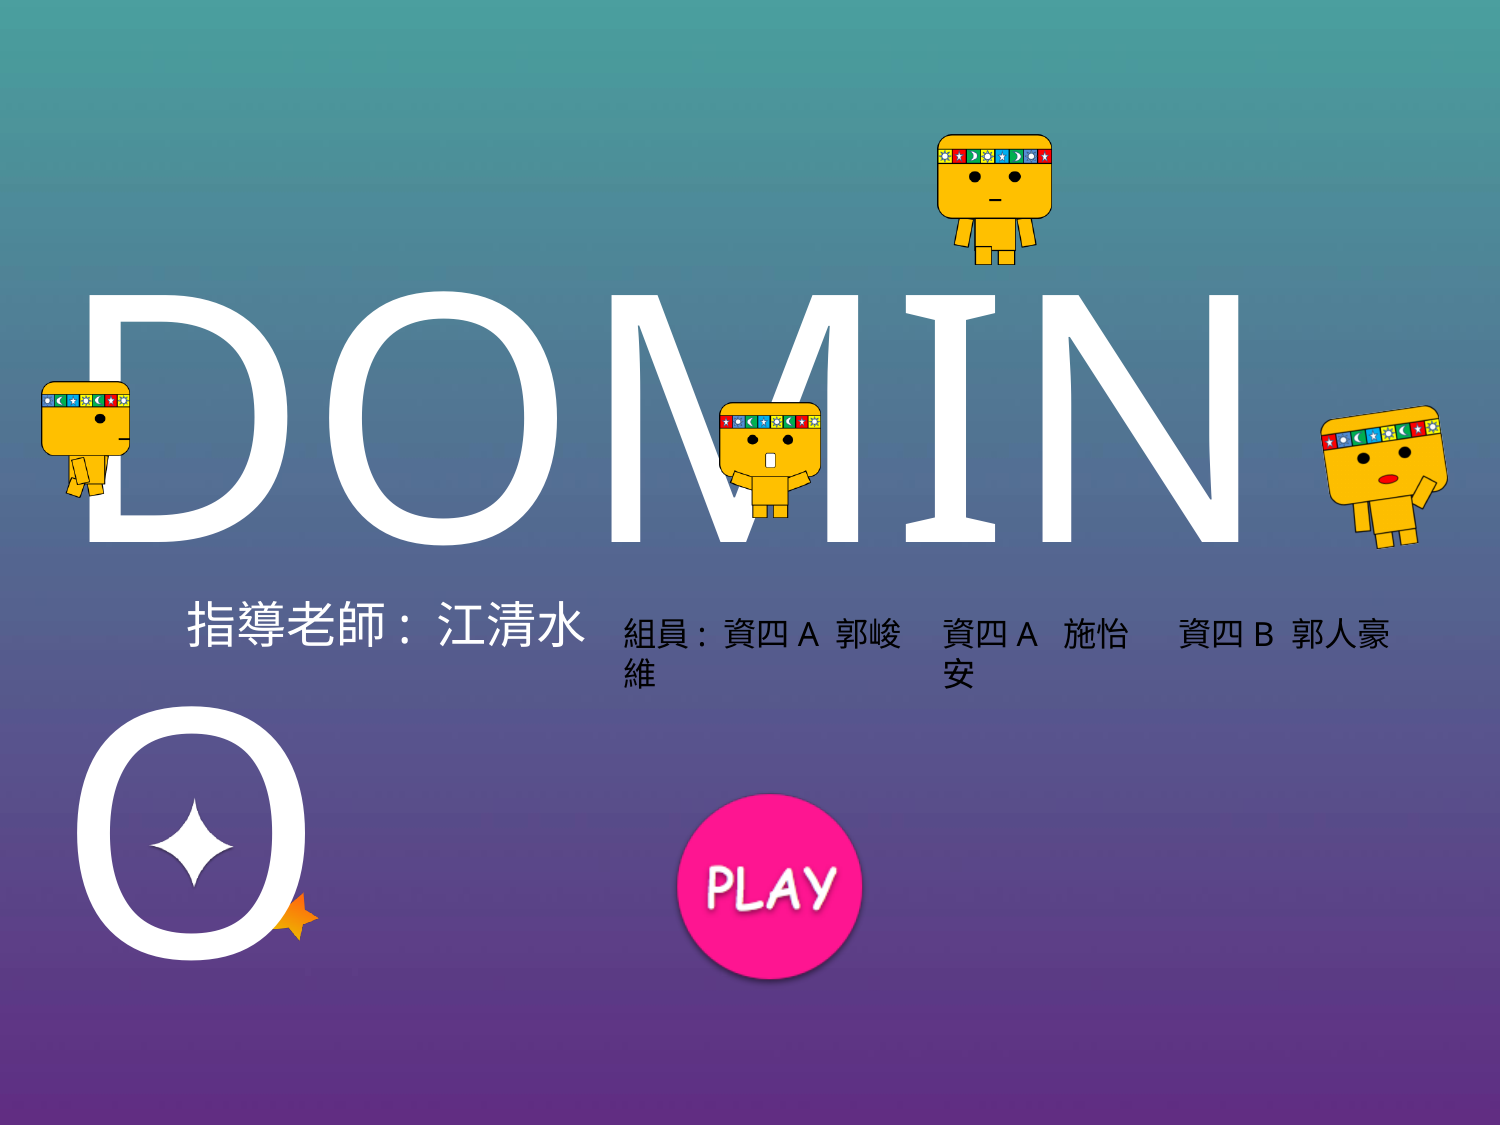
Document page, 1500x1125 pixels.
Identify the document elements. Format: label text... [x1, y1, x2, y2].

picture [0, 0, 1500, 1125]
text_box 指導老師: 江清水 [171, 624, 608, 662]
text_box 資四A 施怡安 [927, 624, 1169, 662]
picture [719, 402, 821, 518]
text_box 組員: 資四A 郭峻維 [608, 624, 925, 662]
text_box DOMINO [41, 189, 1500, 624]
picture [1318, 403, 1457, 556]
text_box 資四B 郭人豪 [1163, 624, 1442, 661]
